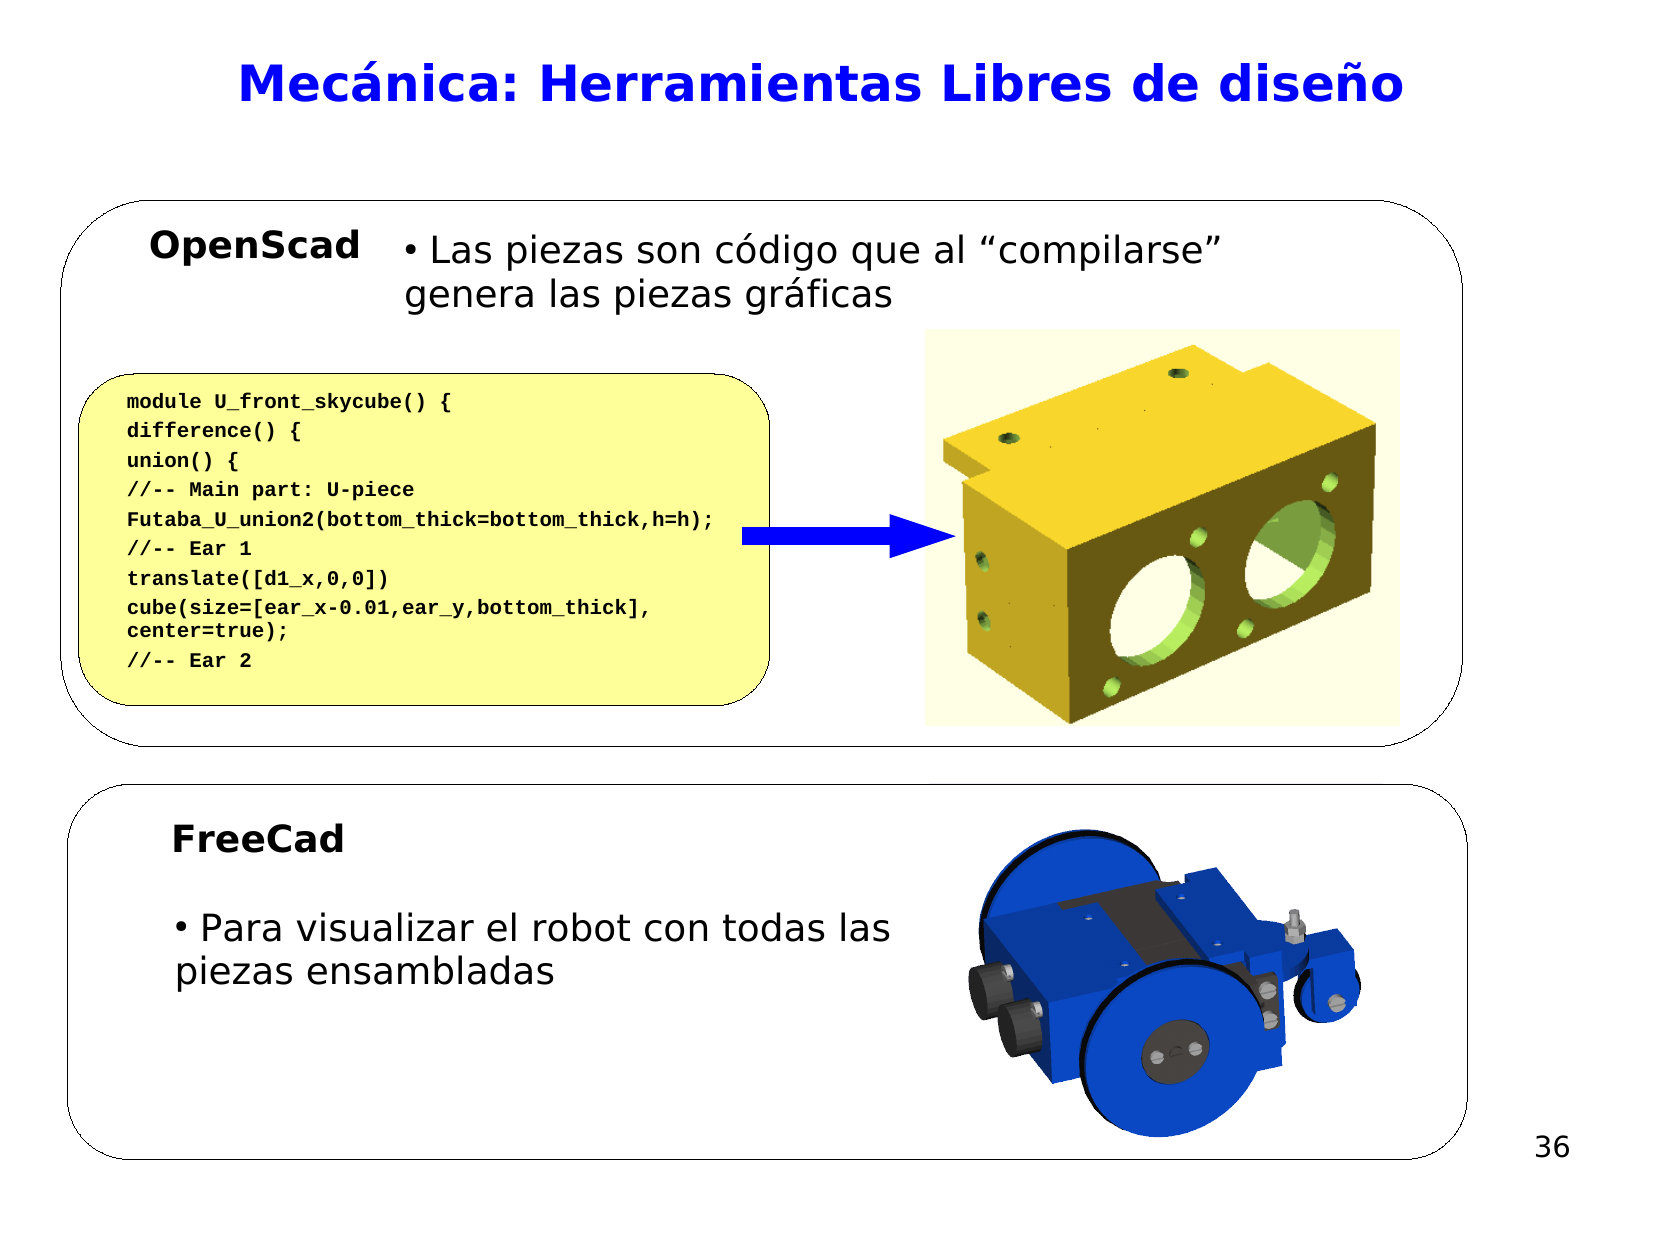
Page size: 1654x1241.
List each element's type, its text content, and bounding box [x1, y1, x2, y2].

text_box Para visualizar el robot con todas las piezas ensambladas [159, 898, 918, 1029]
picture [925, 329, 1400, 726]
text_box module U_front_skycube() { difference() { union() { //-- Main part: U-piece Futaba_U_union2(bottom_thick=bottom_thick,h=h); //-- Ear 1 translate([d1_x,0,0]) cube(size=[ear_x-0.01,ear_y,bottom_thick], center=true); //-- Ear 2 [112, 383, 812, 711]
picture [929, 785, 1383, 1159]
text_box Las piezas son código que al “compilarse” genera las piezas gráficas [389, 221, 1369, 352]
text_box Mecánica: Herramientas Libres de diseño [222, 48, 1421, 122]
text_box [78, 373, 745, 702]
text_box OpenScad [121, 216, 416, 285]
text_box FreeCad [143, 810, 438, 878]
